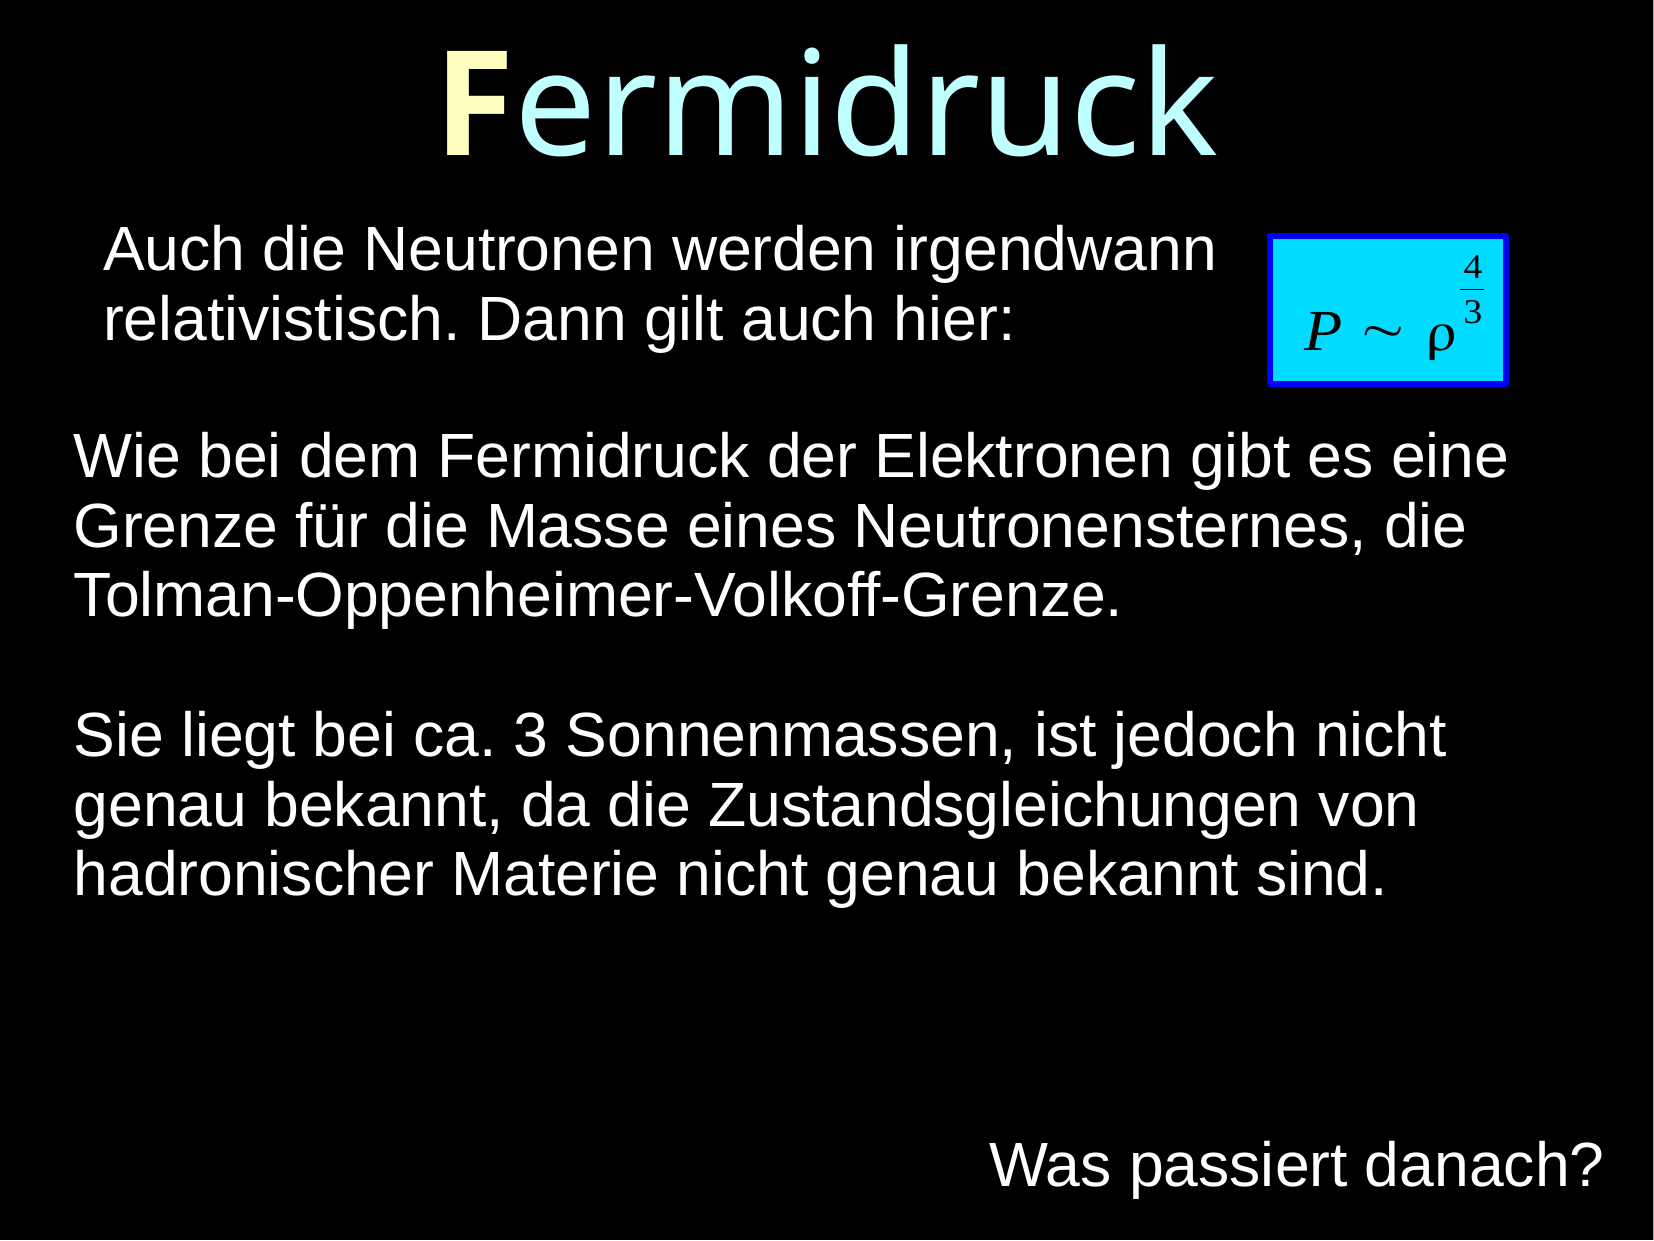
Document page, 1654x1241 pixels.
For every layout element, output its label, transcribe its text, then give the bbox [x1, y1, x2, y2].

text_box Wie bei dem Fermidruck der Elektronen gibt es eine Grenze für die Masse eines Neutronensternes, die Tolman-Oppenheimer-Volkoff-Grenze. Sie liegt bei ca. 3 Sonnenmassen, ist jedoch nicht genau bekannt, da die Zustandsgleichungen von hadronischer Materie nicht genau bekannt sind. [59, 413, 1565, 915]
chart [1293, 248, 1493, 368]
title Fermidruck [82, 17, 1571, 180]
text_box Auch die Neutronen werden irgendwann relativistisch. Dann gilt auch hier: [88, 206, 1241, 361]
text_box Was passiert danach? [974, 1122, 1625, 1207]
text_box [1269, 236, 1506, 384]
